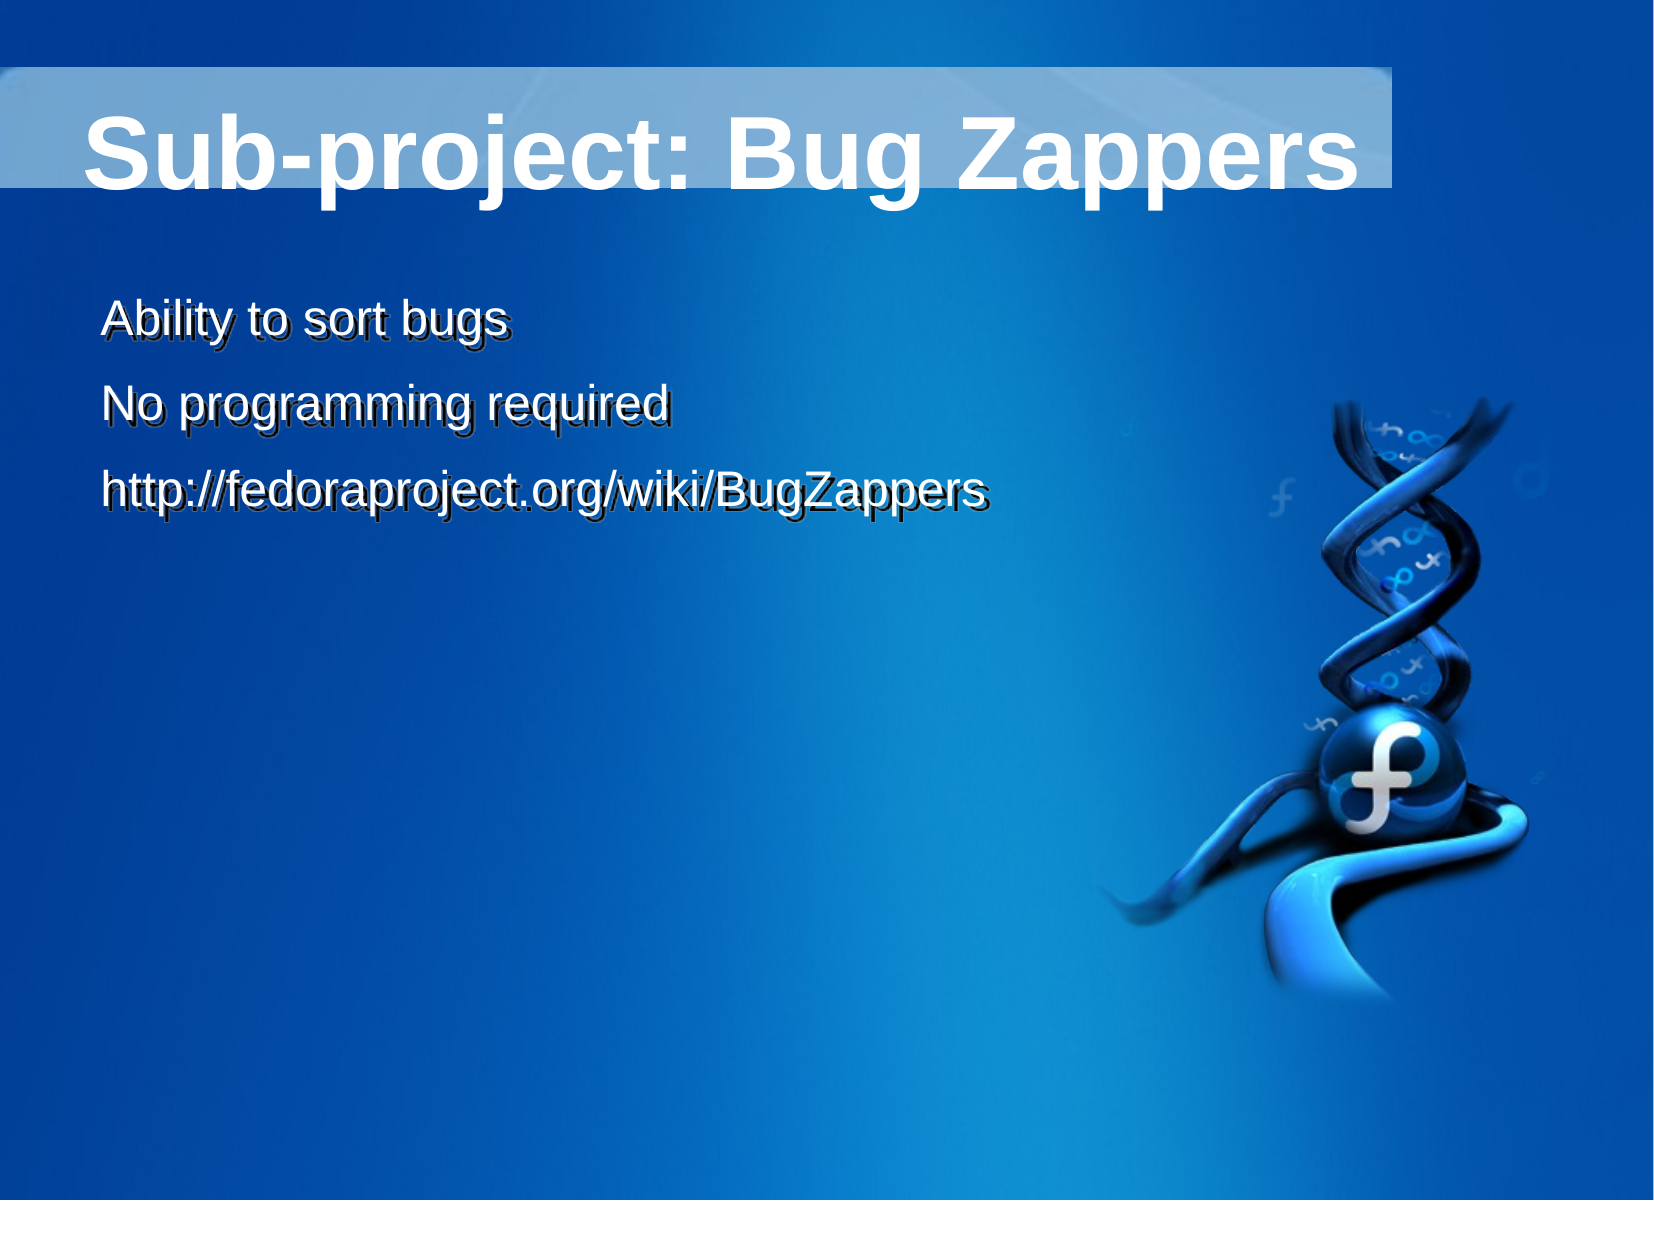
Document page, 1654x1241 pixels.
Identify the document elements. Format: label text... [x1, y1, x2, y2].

title Sub-project: Bug Zappers [82, 49, 1571, 257]
picture [0, 0, 1654, 1200]
list Ability to sort bugs No programming required http://fedoraproject.org/wiki/BugZappers [82, 290, 1571, 1109]
